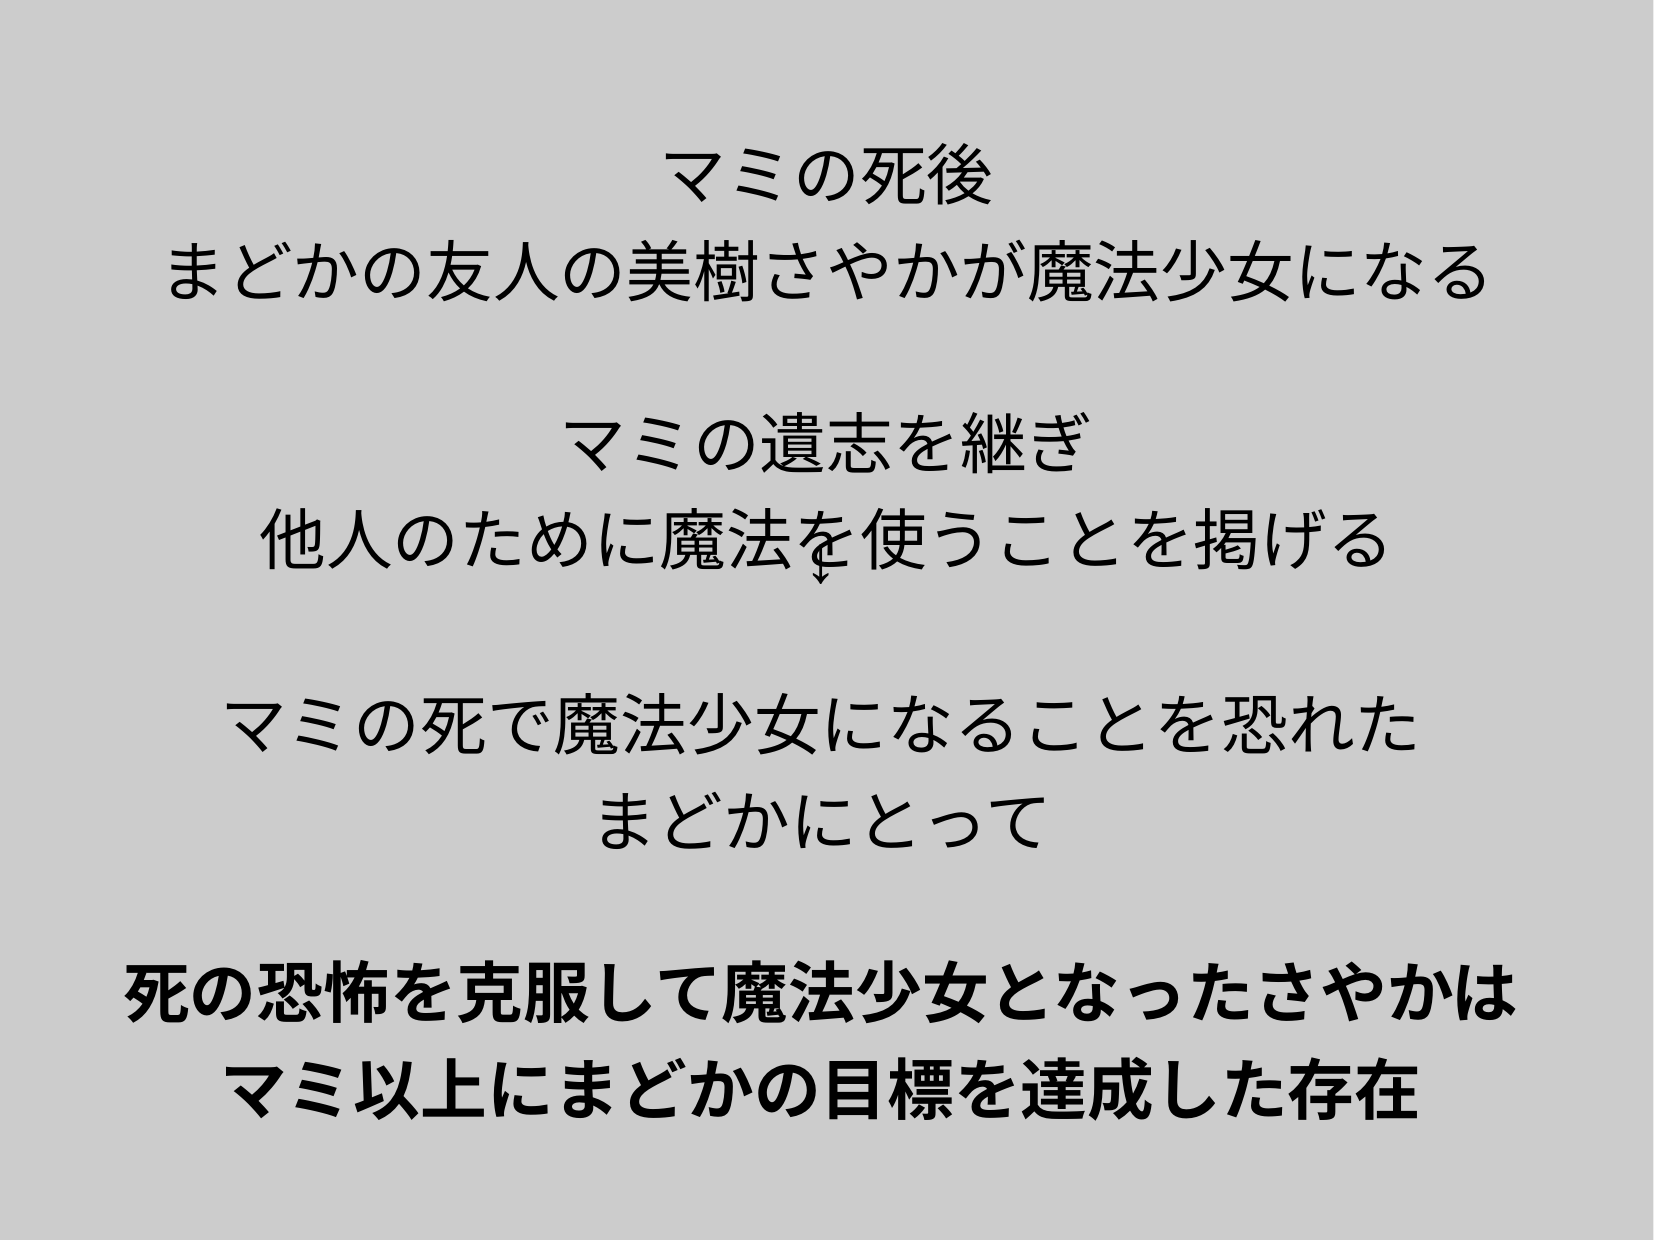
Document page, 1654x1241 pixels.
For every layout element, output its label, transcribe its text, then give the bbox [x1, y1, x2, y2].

text_box ↓ マミの死で魔法少女になることを恐れた まどかにとって 死の恐怖を克服して魔法少女となったさやかは マミ以上にまどかの目標を達成した存在 [76, 531, 1565, 1125]
subtitle マミの死後 まどかの友人の美樹さやかが魔法少女になる マミの遺志を継ぎ 他人のために魔法を使うことを掲げる [82, 56, 1571, 650]
